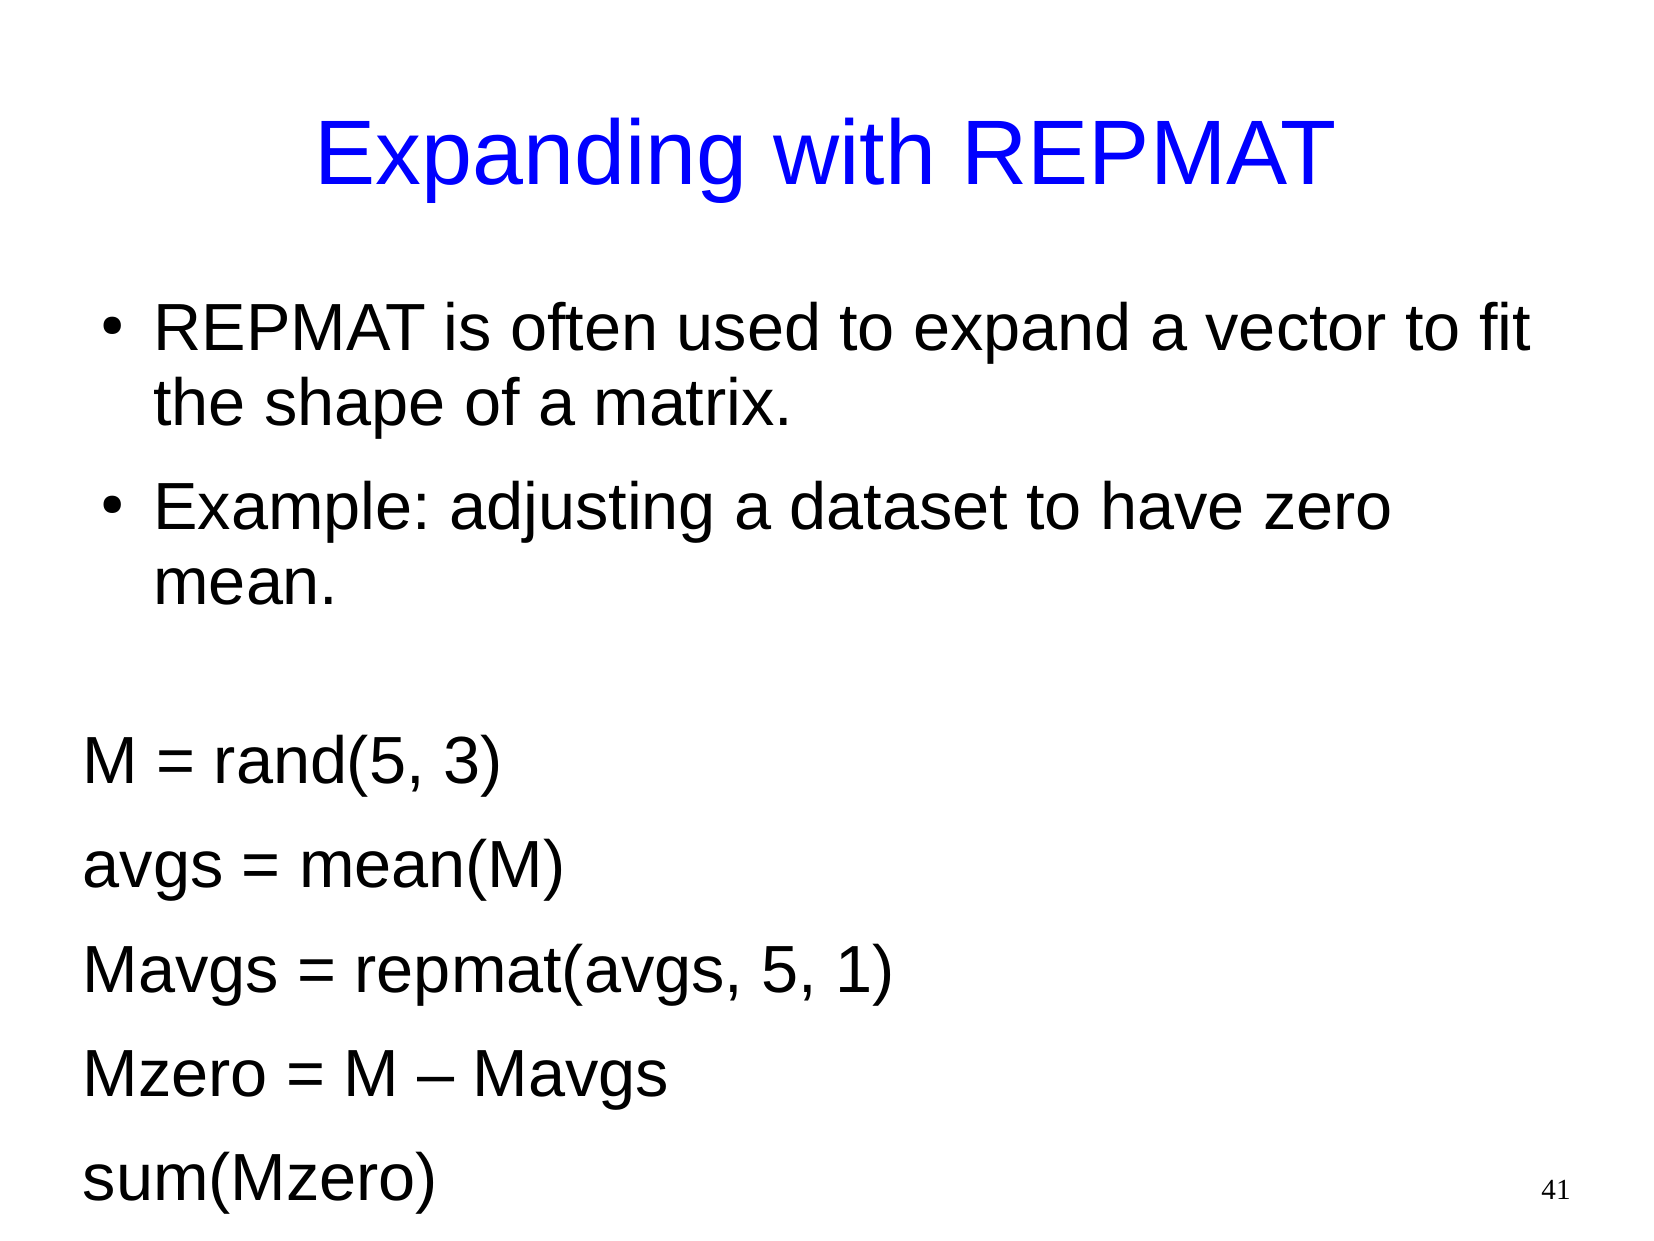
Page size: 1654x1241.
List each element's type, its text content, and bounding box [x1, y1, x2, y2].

list REPMAT is often used to expand a vector to fit the shape of a matrix. Example: adjusting a dataset to have zero mean. M = rand(5, 3) avgs = mean(M) Mavgs = repmat(avgs, 5, 1) Mzero = M – Mavgs sum(Mzero) [82, 290, 1571, 1216]
title Expanding with REPMAT [82, 56, 1571, 250]
